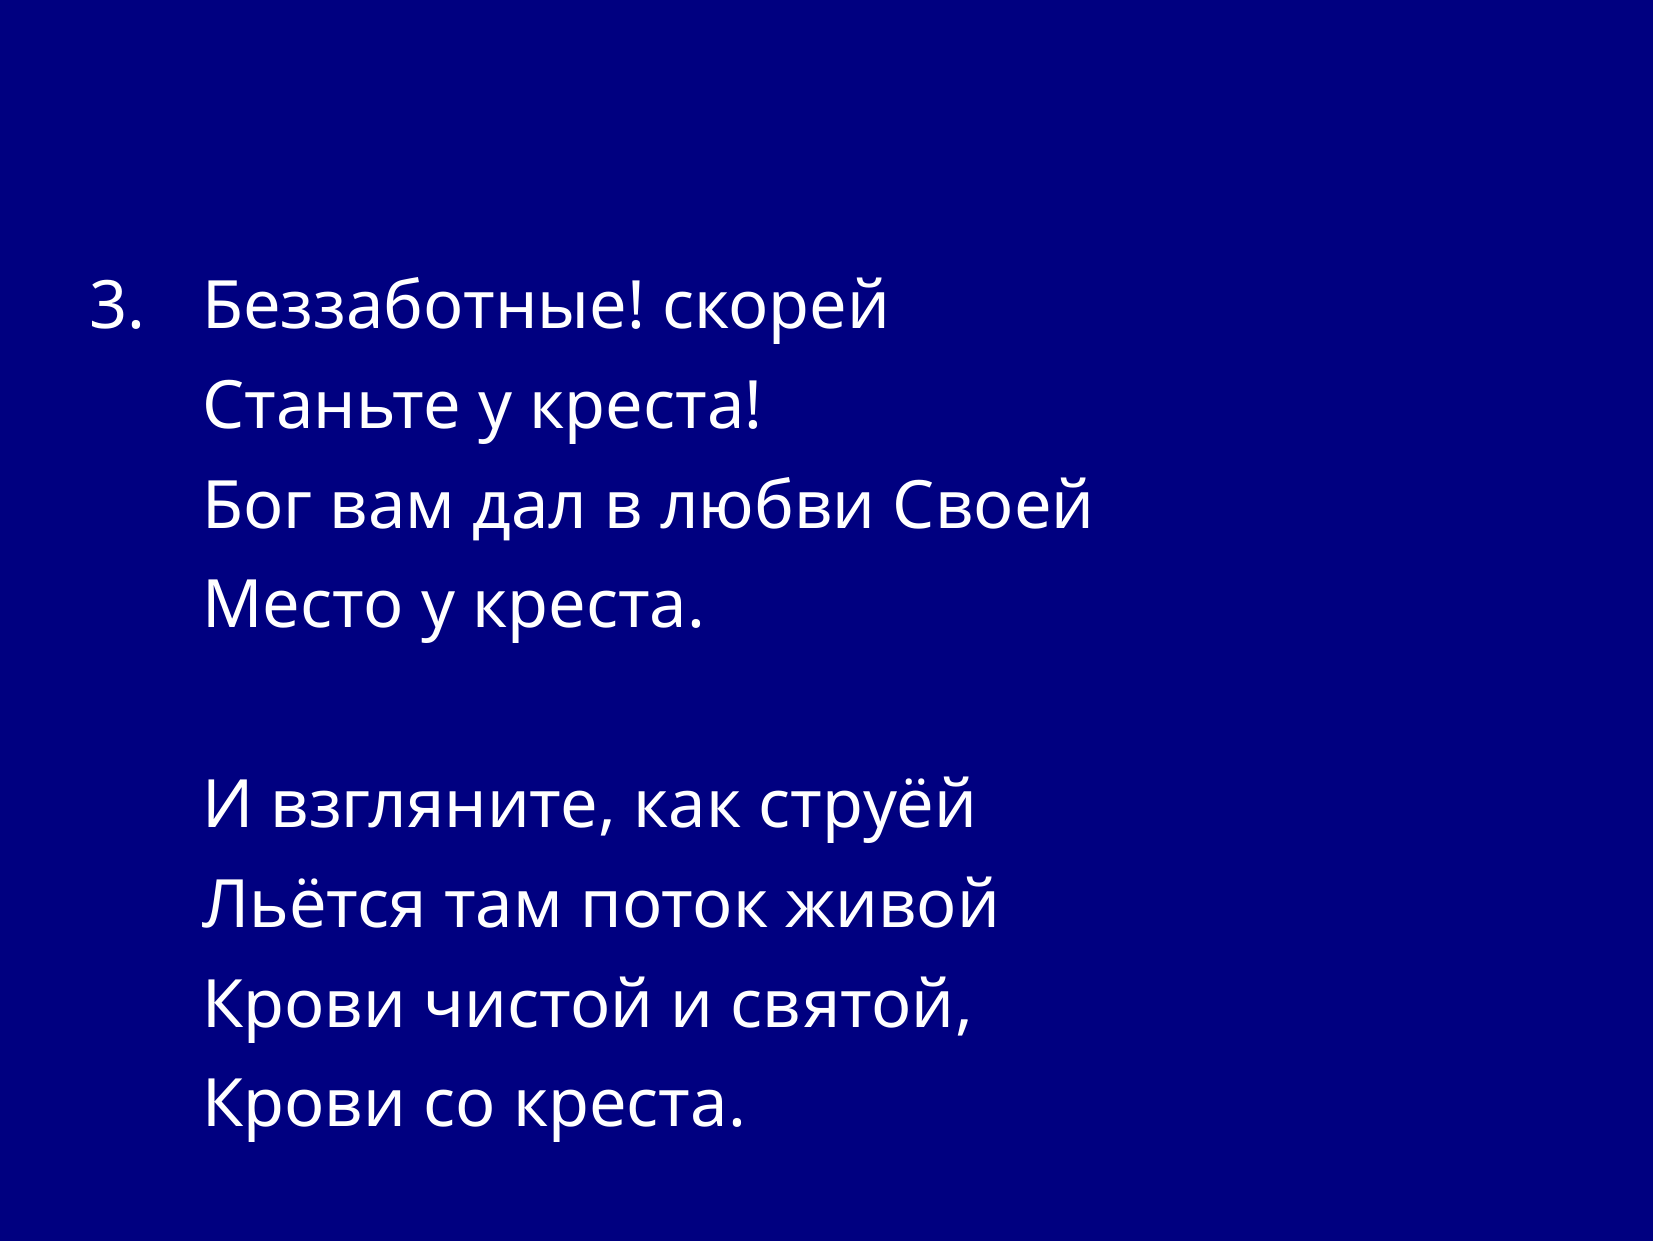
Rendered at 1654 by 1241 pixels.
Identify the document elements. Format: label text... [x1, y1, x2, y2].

text_box 3. Беззаботные! скорей Станьте у креста! Бог вам дал в любви Своей Место у креста. И взгляните, как струёй Льётся там поток живой Крови чистой и святой, Крови со креста. [75, 150, 1576, 1163]
